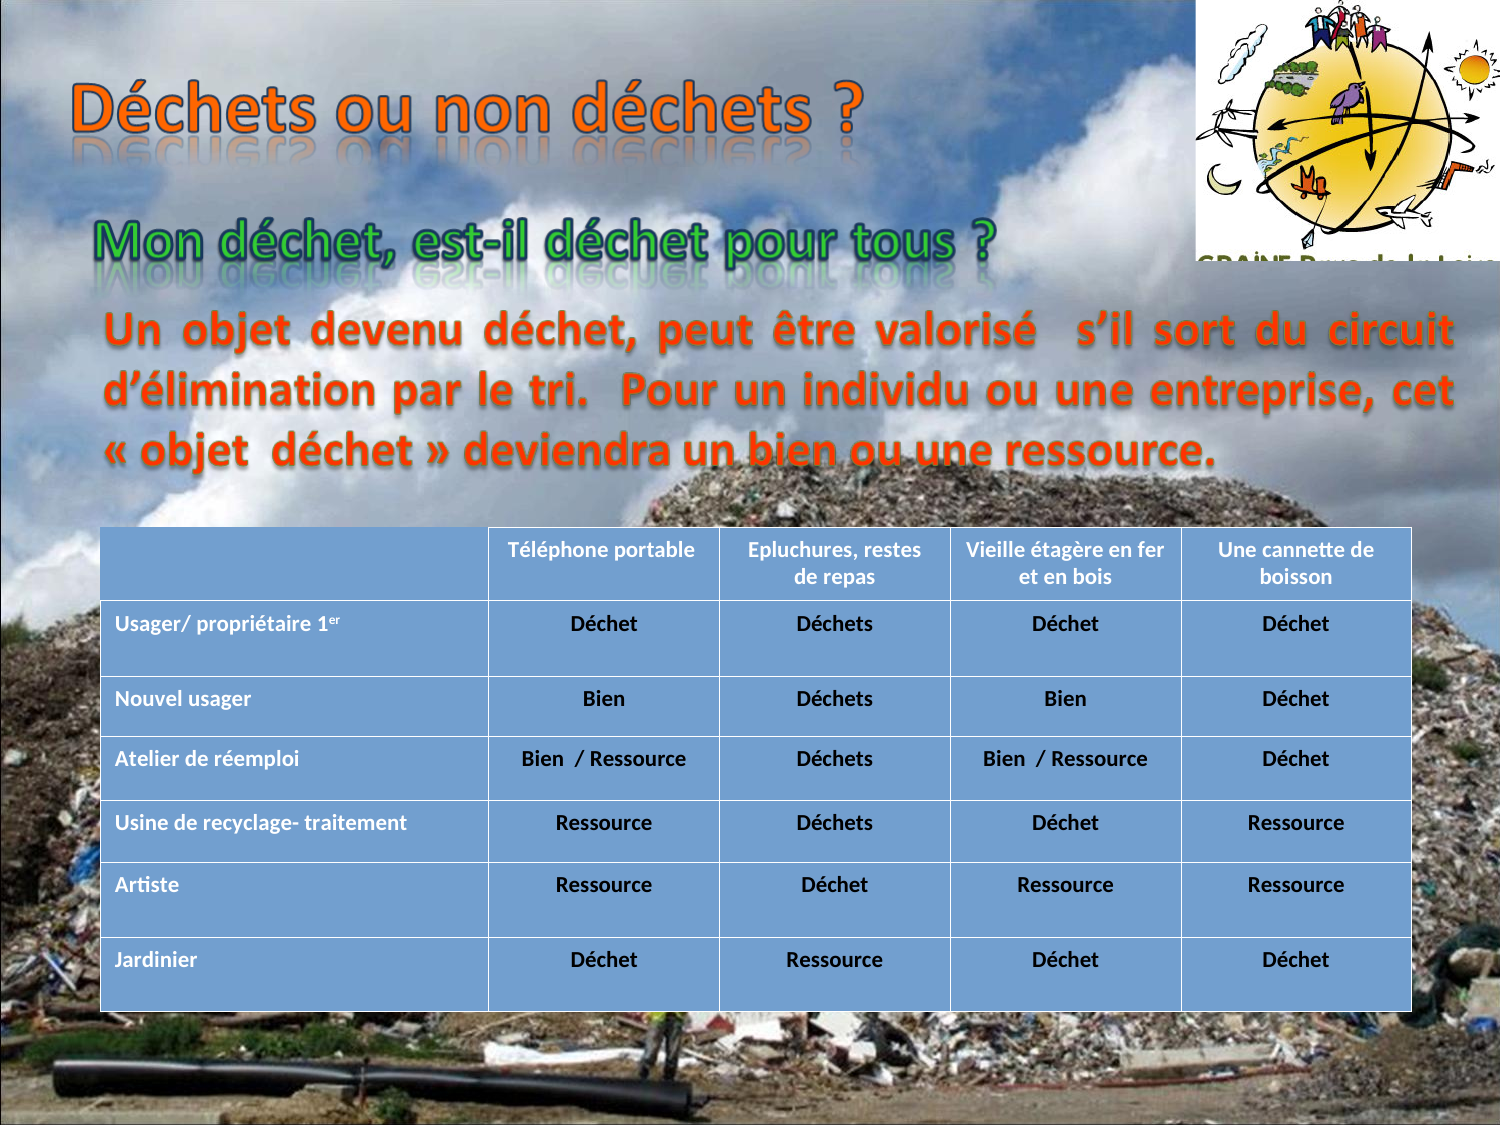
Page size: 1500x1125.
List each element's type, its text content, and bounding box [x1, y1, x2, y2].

table_header Téléphone portable [489, 528, 719, 600]
table_cell Déchet [1182, 737, 1411, 800]
table_cell Déchet [951, 801, 1181, 862]
table_cell Déchet [720, 863, 950, 937]
table_cell Déchet [1182, 677, 1411, 736]
table_header Une cannette de boisson [1182, 528, 1411, 600]
table_cell Déchets [720, 801, 950, 862]
table_header Epluchures, restes de repas [720, 528, 950, 600]
table_cell Usine de recyclage- traitement [101, 801, 488, 862]
table_cell Déchet [1182, 601, 1411, 676]
table_cell Artiste [101, 863, 488, 937]
table_cell Déchets [720, 737, 950, 800]
table_cell Déchet [489, 601, 719, 676]
table_cell Déchets [720, 601, 950, 676]
table_header Vieille étagère en fer et en bois [951, 528, 1181, 600]
table_cell Bien [951, 677, 1181, 736]
table_cell Déchet [951, 601, 1181, 676]
table_cell Bien / Ressource [951, 737, 1181, 800]
table_cell Déchets [720, 677, 950, 736]
table_cell Ressource [1182, 801, 1411, 862]
table_cell Bien / Ressource [489, 737, 719, 800]
table_cell Ressource [1182, 863, 1411, 937]
table_cell Ressource [720, 938, 950, 1011]
table_cell Ressource [489, 801, 719, 862]
table_cell Jardinier [101, 938, 488, 1011]
table_cell Usager/ propriétaire 1er [101, 601, 488, 676]
table_cell Bien [489, 677, 719, 736]
table_cell Déchet [1182, 938, 1411, 1011]
table_cell Atelier de réemploi [101, 737, 488, 800]
table_cell Ressource [489, 863, 719, 937]
table_cell Nouvel usager [101, 677, 488, 736]
table_cell Déchet [489, 938, 719, 1011]
picture [0, 0, 1500, 1125]
table_cell Ressource [951, 863, 1181, 937]
table_cell Déchet [951, 938, 1181, 1011]
table_header [100, 527, 488, 600]
